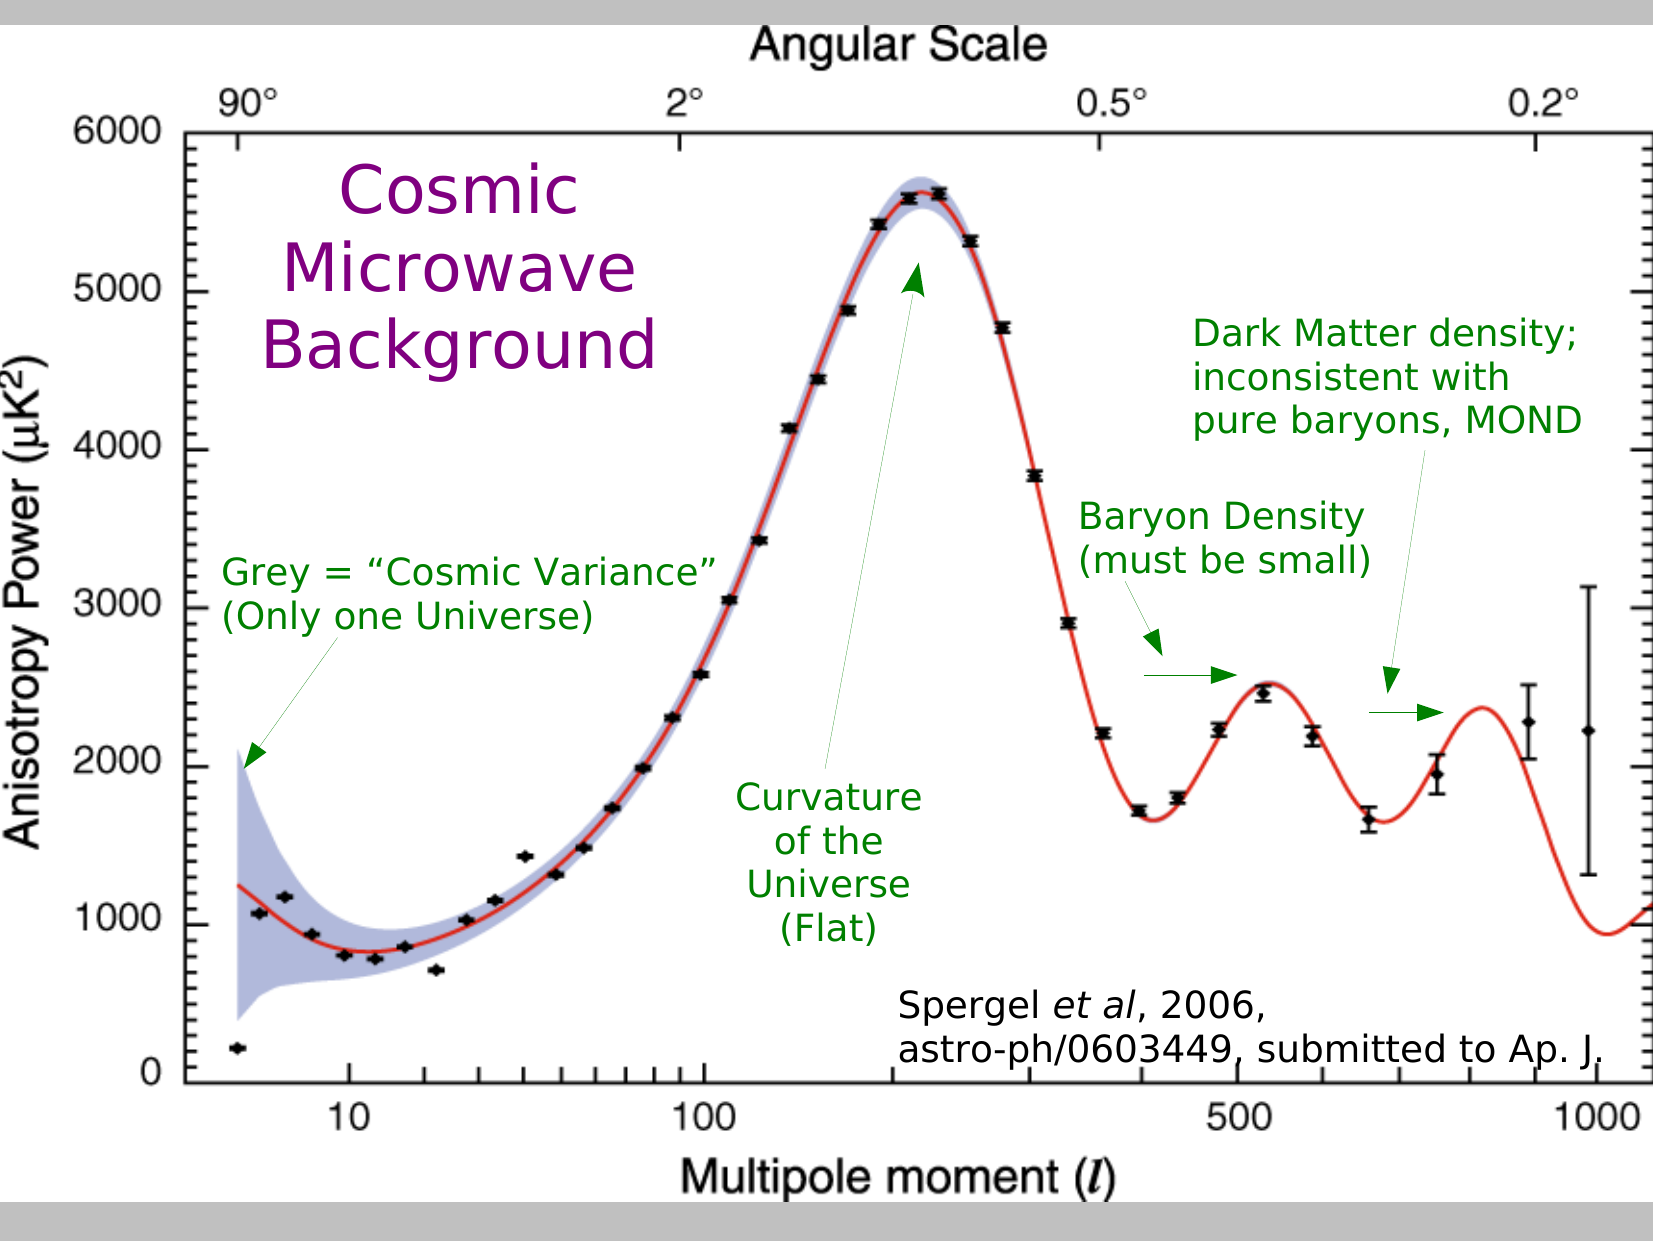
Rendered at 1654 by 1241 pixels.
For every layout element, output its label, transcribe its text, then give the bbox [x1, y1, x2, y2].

text_box Cosmic Microwave Background [243, 142, 676, 394]
text_box Curvature of the Universe (Flat) [720, 768, 934, 958]
text_box Spergel et al, 2006, astro-ph/0603449, submitted to Ap. J. [881, 975, 1639, 1080]
text_box Baryon Density (must be small) [1063, 487, 1382, 590]
text_box Grey = “Cosmic Variance” (Only one Universe) [206, 543, 724, 646]
text_box Dark Matter density; inconsistent with pure baryons, MOND [1177, 304, 1591, 451]
picture [0, 25, 1653, 1202]
